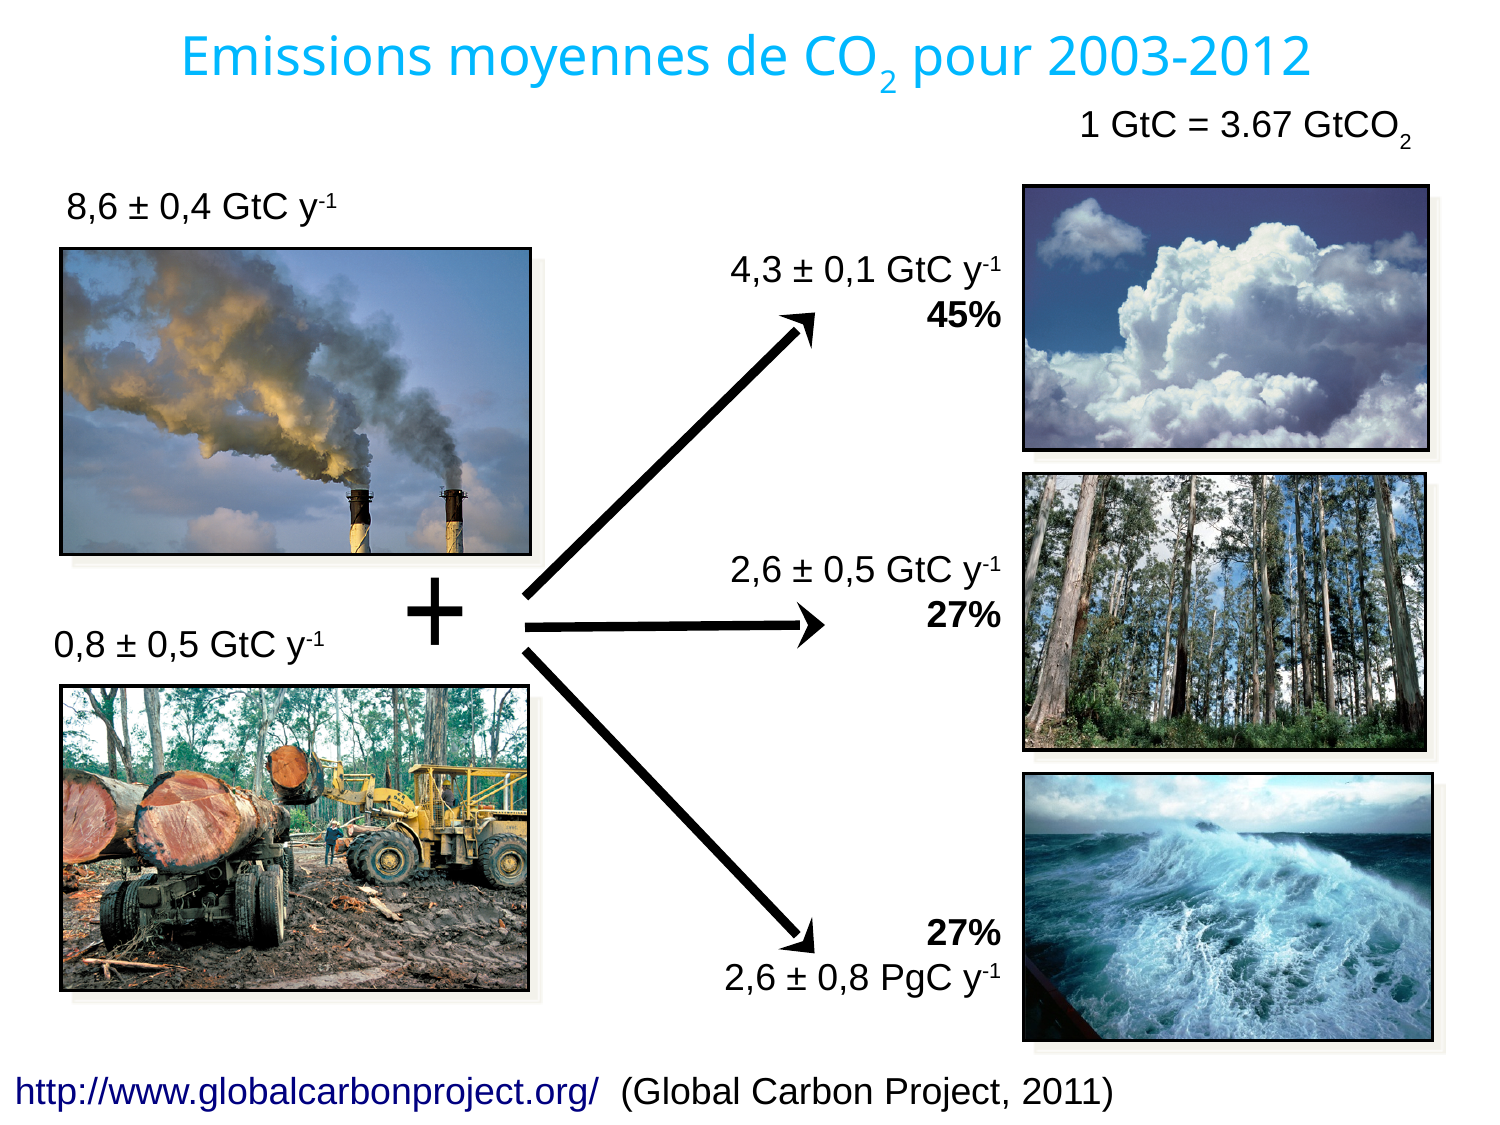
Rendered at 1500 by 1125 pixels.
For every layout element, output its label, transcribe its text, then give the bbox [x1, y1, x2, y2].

text_box + [387, 512, 484, 693]
text_box 2,6 ± 0,5 GtC y-1 27% [715, 537, 1017, 643]
text_box http://www.globalcarbonproject.org/ (Global Carbon Project, 2011) [0, 1059, 1341, 1121]
text_box 4,3 ± 0,1 GtC y-1 45% [715, 237, 1017, 343]
picture [0, 197, 1500, 1125]
title Emissions moyennes de CO2 pour 2003-2012 [75, 11, 1419, 109]
picture [1025, 187, 1427, 449]
text_box 27% 2,6 ± 0,8 PgC y-1 [709, 899, 1017, 1006]
text_box 1 GtC = 3.67 GtCO2 [1054, 95, 1487, 162]
text_box 0,8 ± 0,5 GtC y-1 [39, 612, 340, 673]
text_box 8,6 ± 0,4 GtC y-1 [51, 174, 353, 236]
